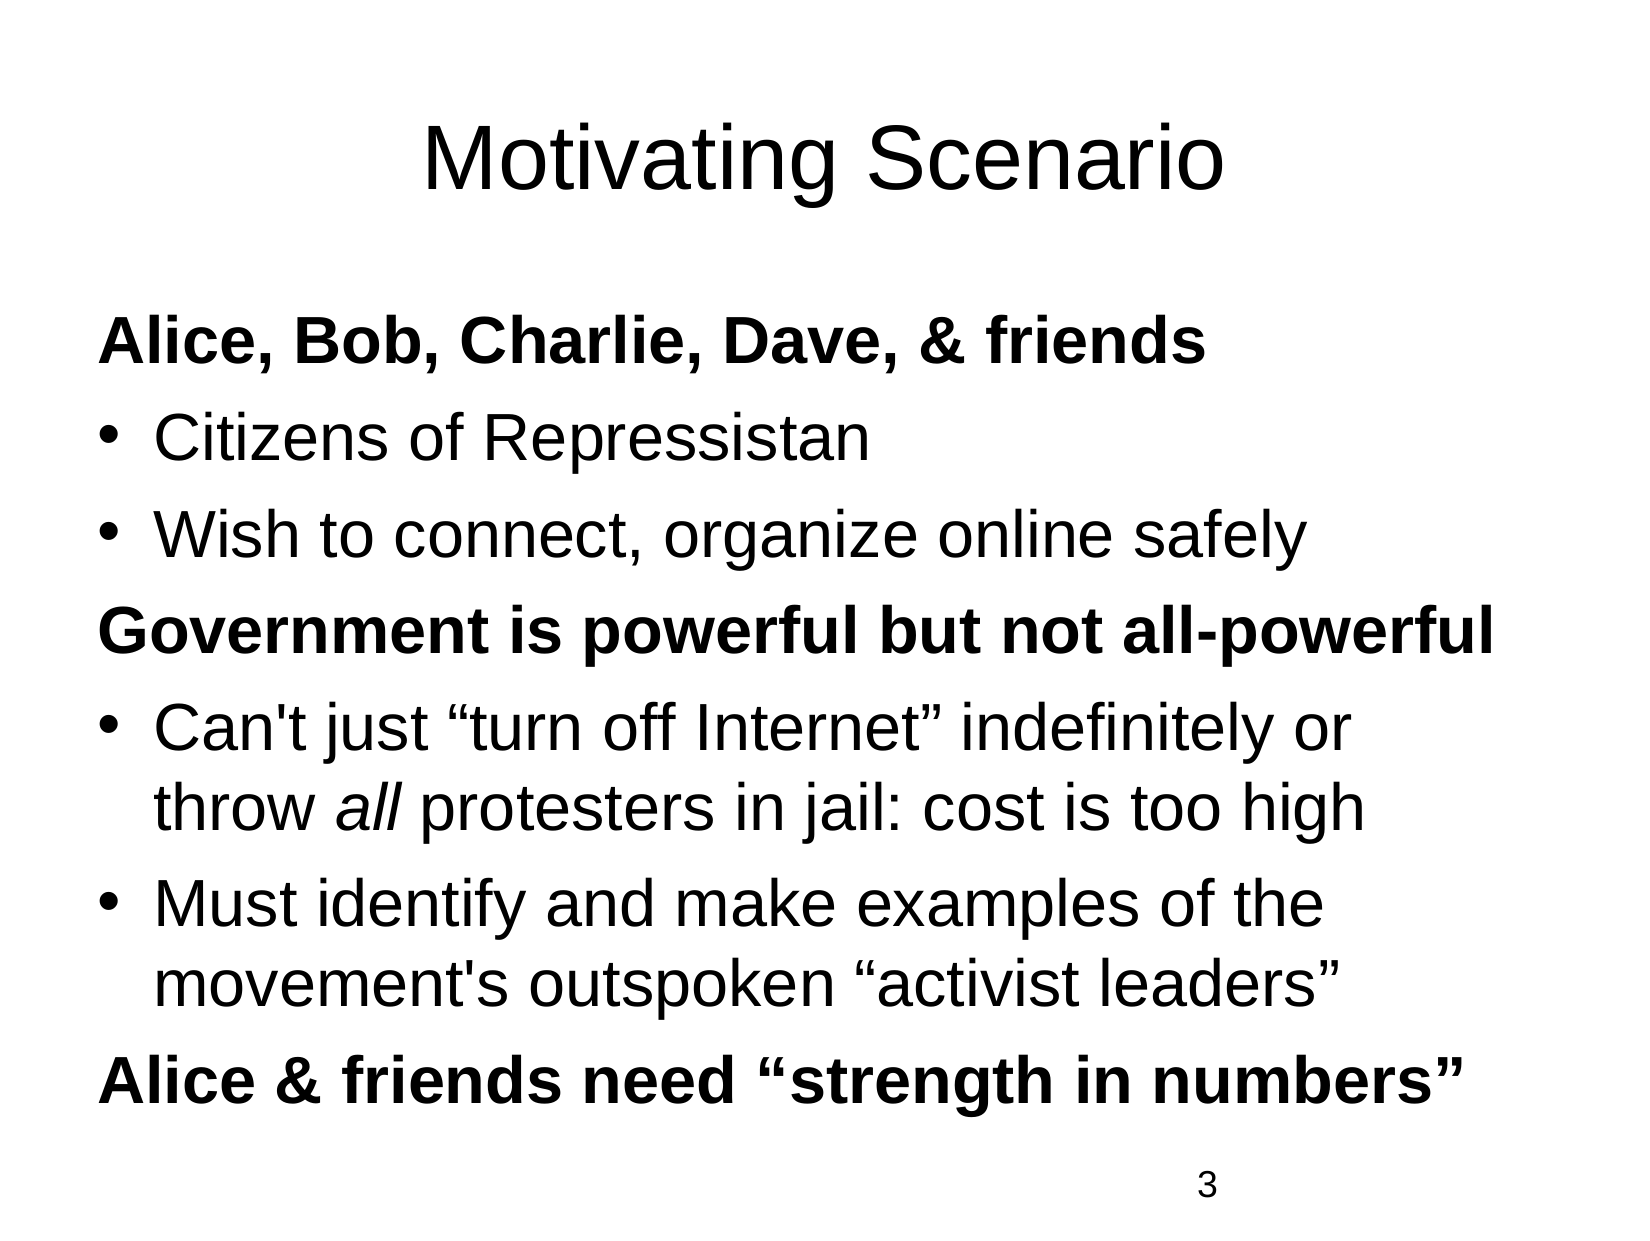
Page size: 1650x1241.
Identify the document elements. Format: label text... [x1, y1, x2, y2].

title Motivating Scenario [82, 49, 1568, 257]
list Alice, Bob, Charlie, Dave, & friends Citizens of Repressistan Wish to connect, organize online safely Government is powerful but not all-powerful Can't just “turn off Internet” indefinitely or throw all protesters in jail: cost is too high Must identify and make examples of the movement's outspoken “activist leaders” Alice & friends need “strength in numbers” [82, 289, 1568, 1125]
